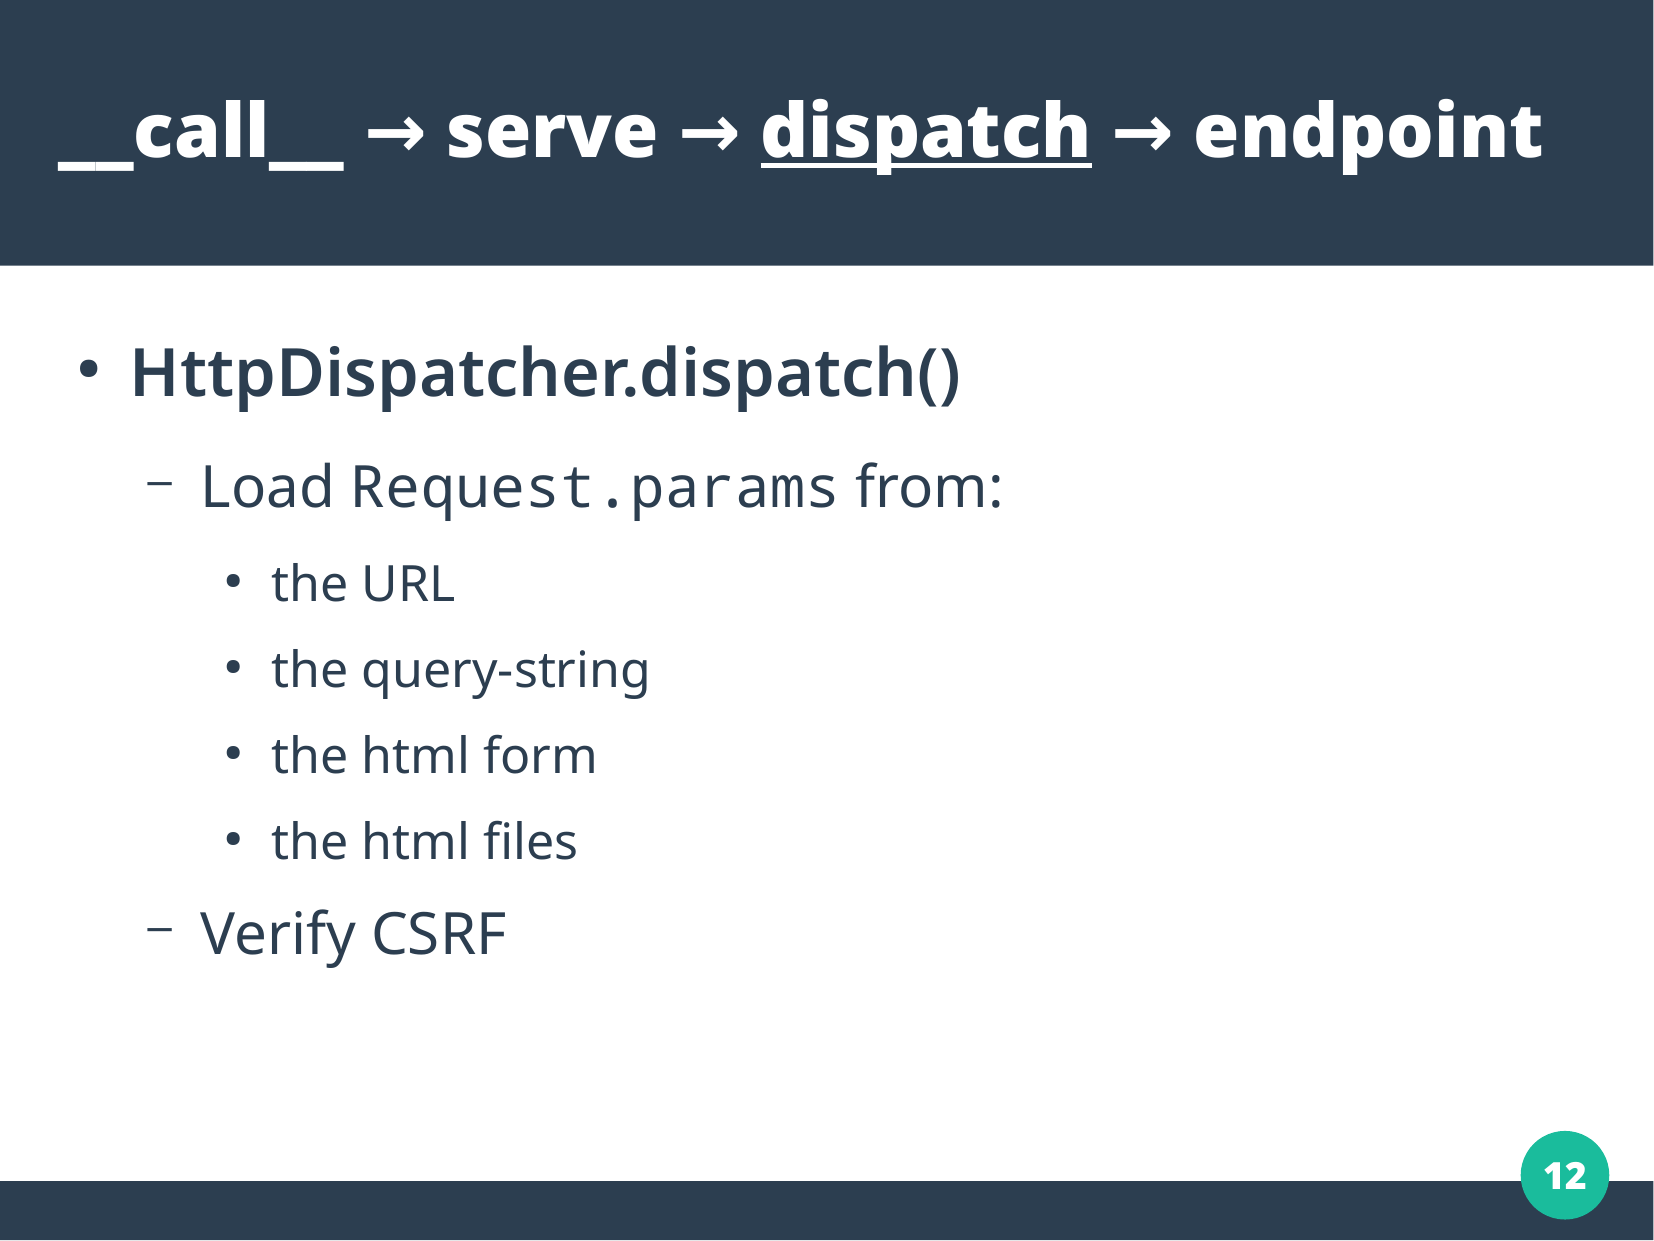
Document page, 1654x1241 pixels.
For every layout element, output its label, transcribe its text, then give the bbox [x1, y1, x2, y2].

list HttpDispatcher.dispatch() Load Request.params from: the URL the query-string the html form the html files Verify CSRF [59, 324, 1595, 1152]
title __call__ → serve → dispatch → endpoint [59, 49, 1595, 207]
